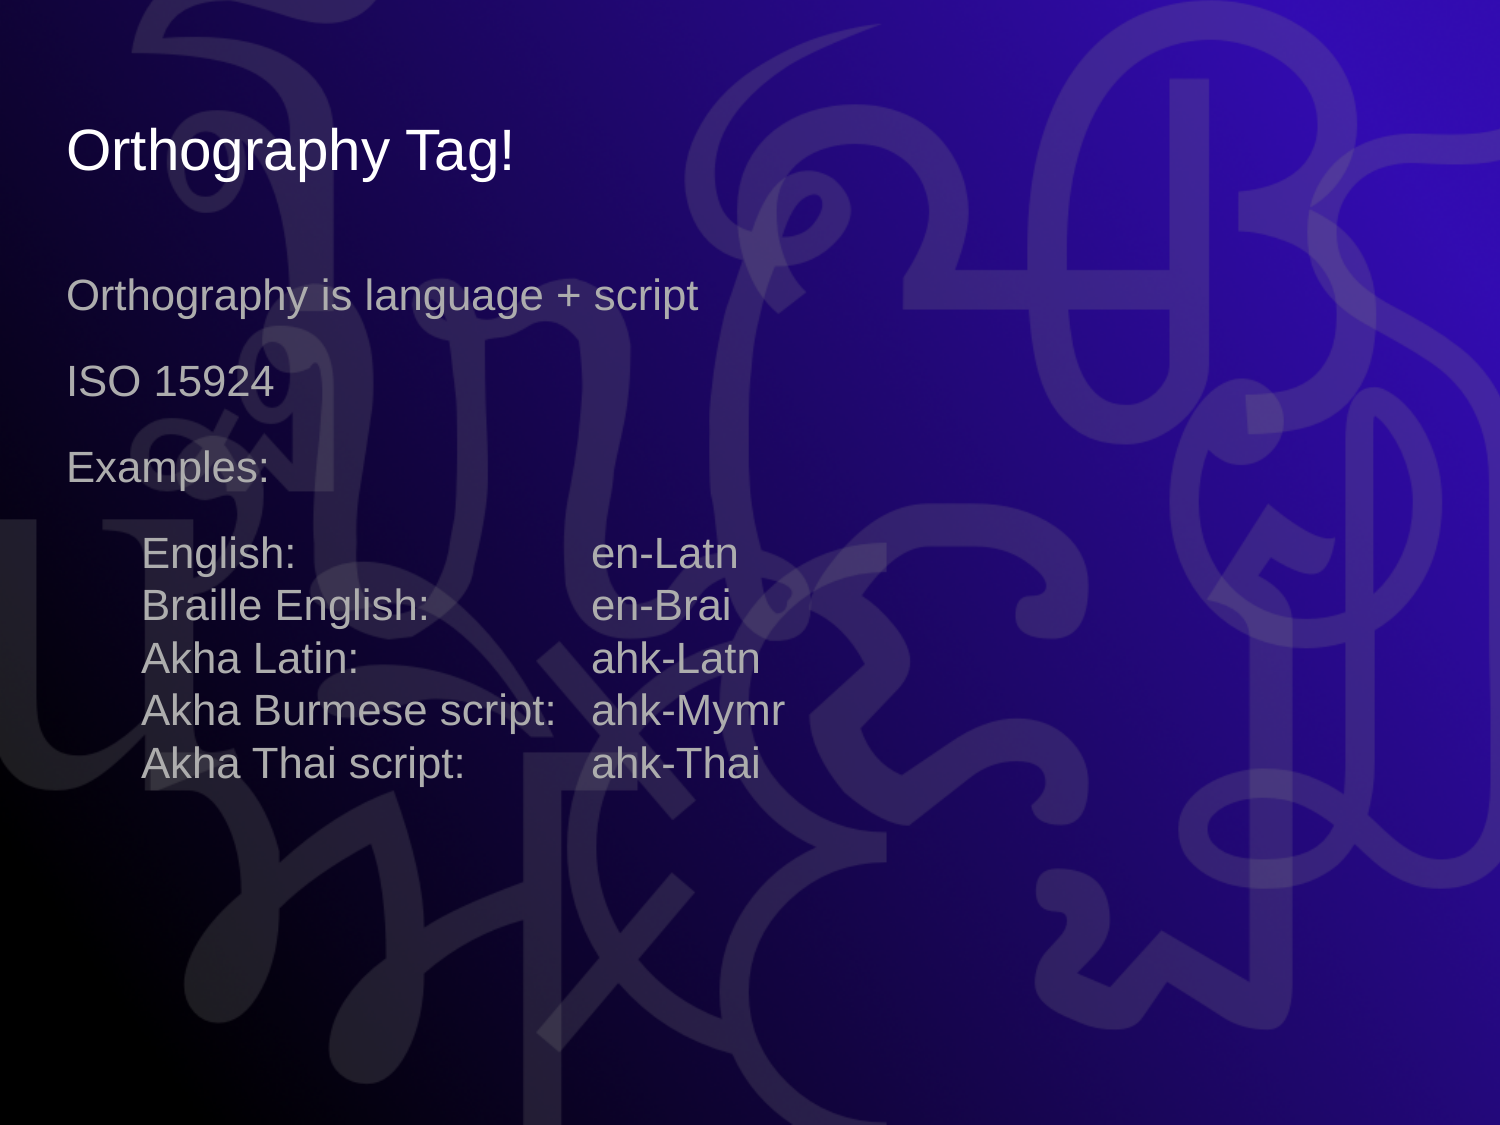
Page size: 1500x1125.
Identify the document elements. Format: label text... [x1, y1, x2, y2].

picture [0, 0, 1500, 1125]
title Orthography Tag! [51, 97, 1449, 223]
list Orthography is language + script ISO 15924 Examples: English: en-Latn Braille English: en-Brai Akha Latin: ahk-Latn Akha Burmese script: ahk-Mymr Akha Thai script: ahk-Thai [51, 252, 1449, 1000]
